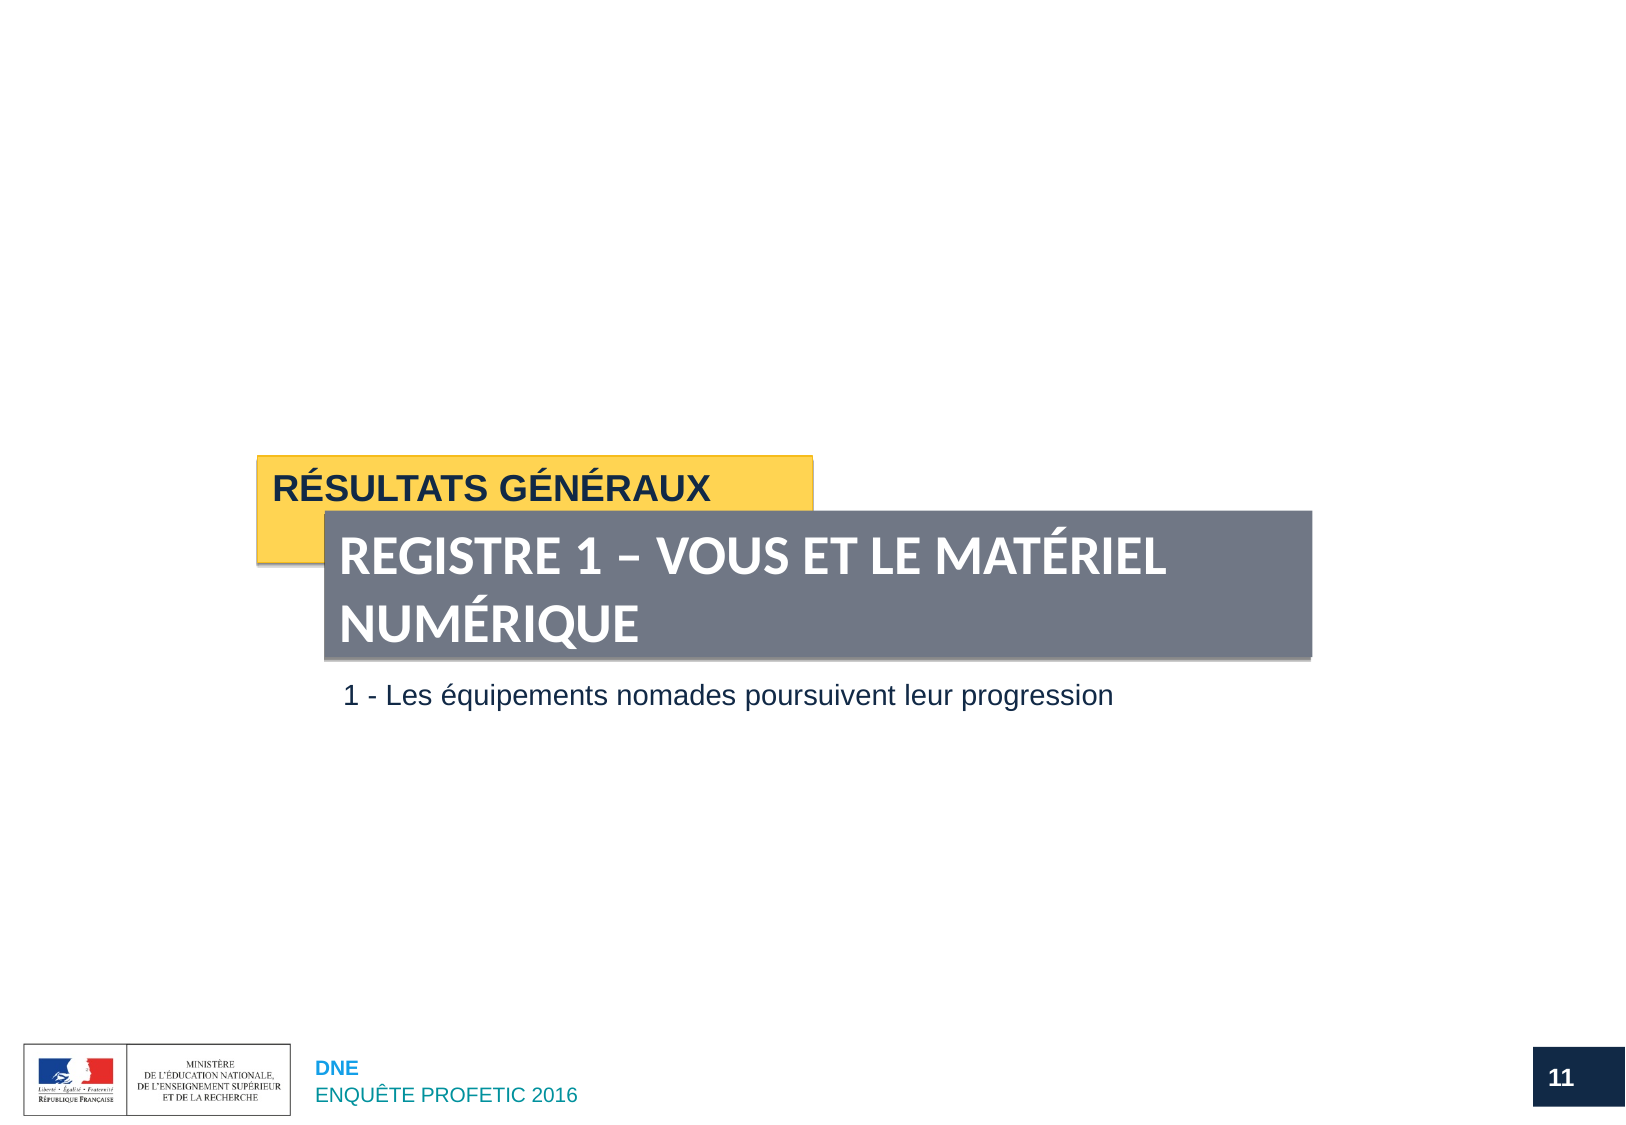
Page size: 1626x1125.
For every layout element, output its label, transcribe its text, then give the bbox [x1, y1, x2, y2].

title Registre 1 – Vous et le matériel numérique [324, 510, 1313, 658]
text_box Résultats généraux [257, 456, 813, 563]
text_box 1 - Les équipements nomades poursuivent leur progression [328, 669, 1380, 929]
text_box 11 [1533, 1046, 1625, 1107]
